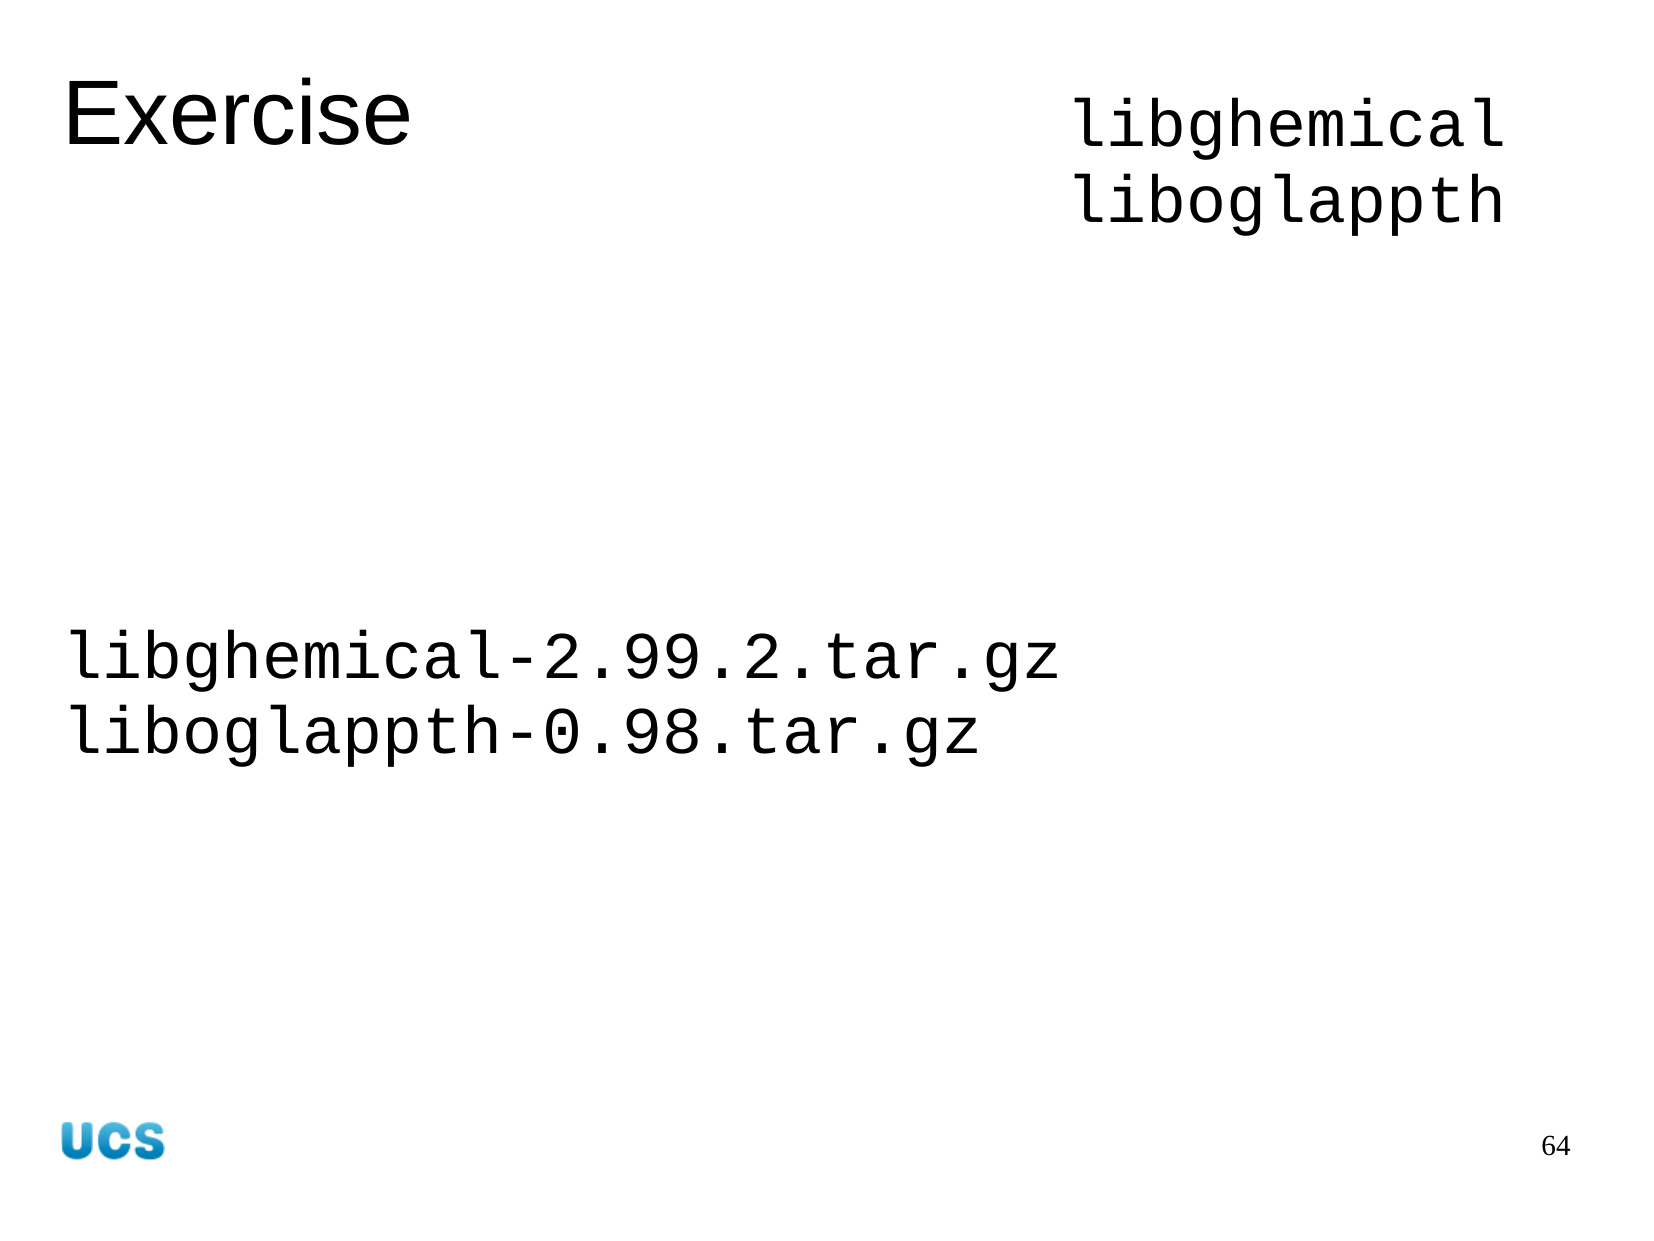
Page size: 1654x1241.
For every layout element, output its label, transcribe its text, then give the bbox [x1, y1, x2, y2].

text_box libghemical-2.99.2.tar.gz liboglappth-0.98.tar.gz [59, 619, 1066, 777]
text_box libghemical liboglappth [1062, 88, 1510, 246]
text_box Exercise [59, 59, 418, 168]
picture [61, 1121, 165, 1161]
